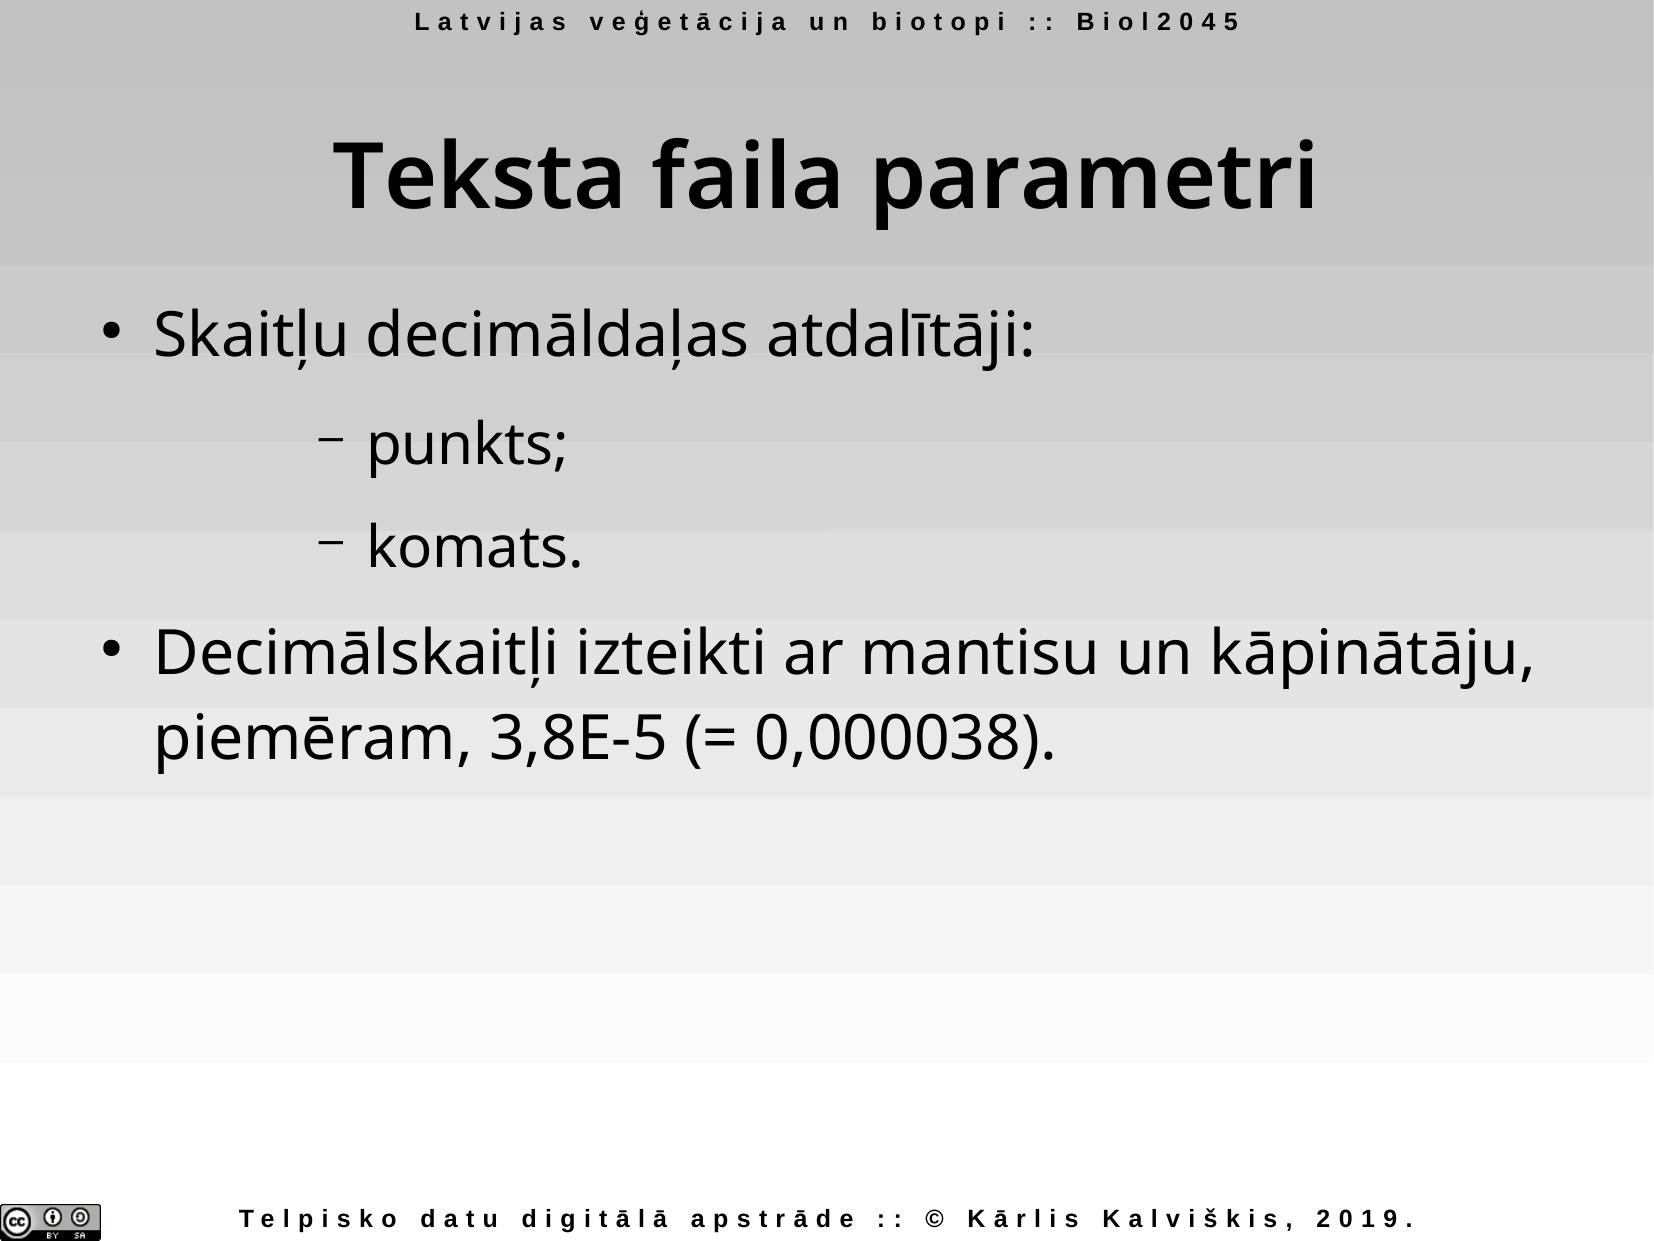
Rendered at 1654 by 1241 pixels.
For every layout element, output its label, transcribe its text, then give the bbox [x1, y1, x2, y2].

title Teksta faila parametri [29, 49, 1625, 296]
picture [0, 0, 1654, 1241]
list Skaitļu decimāldaļas atdalītāji: punkts; komats. Decimālskaitļi izteikti ar mantisu un kāpinātāju, piemēram, 3,8E-5 (= 0,000038). [82, 289, 1571, 1098]
